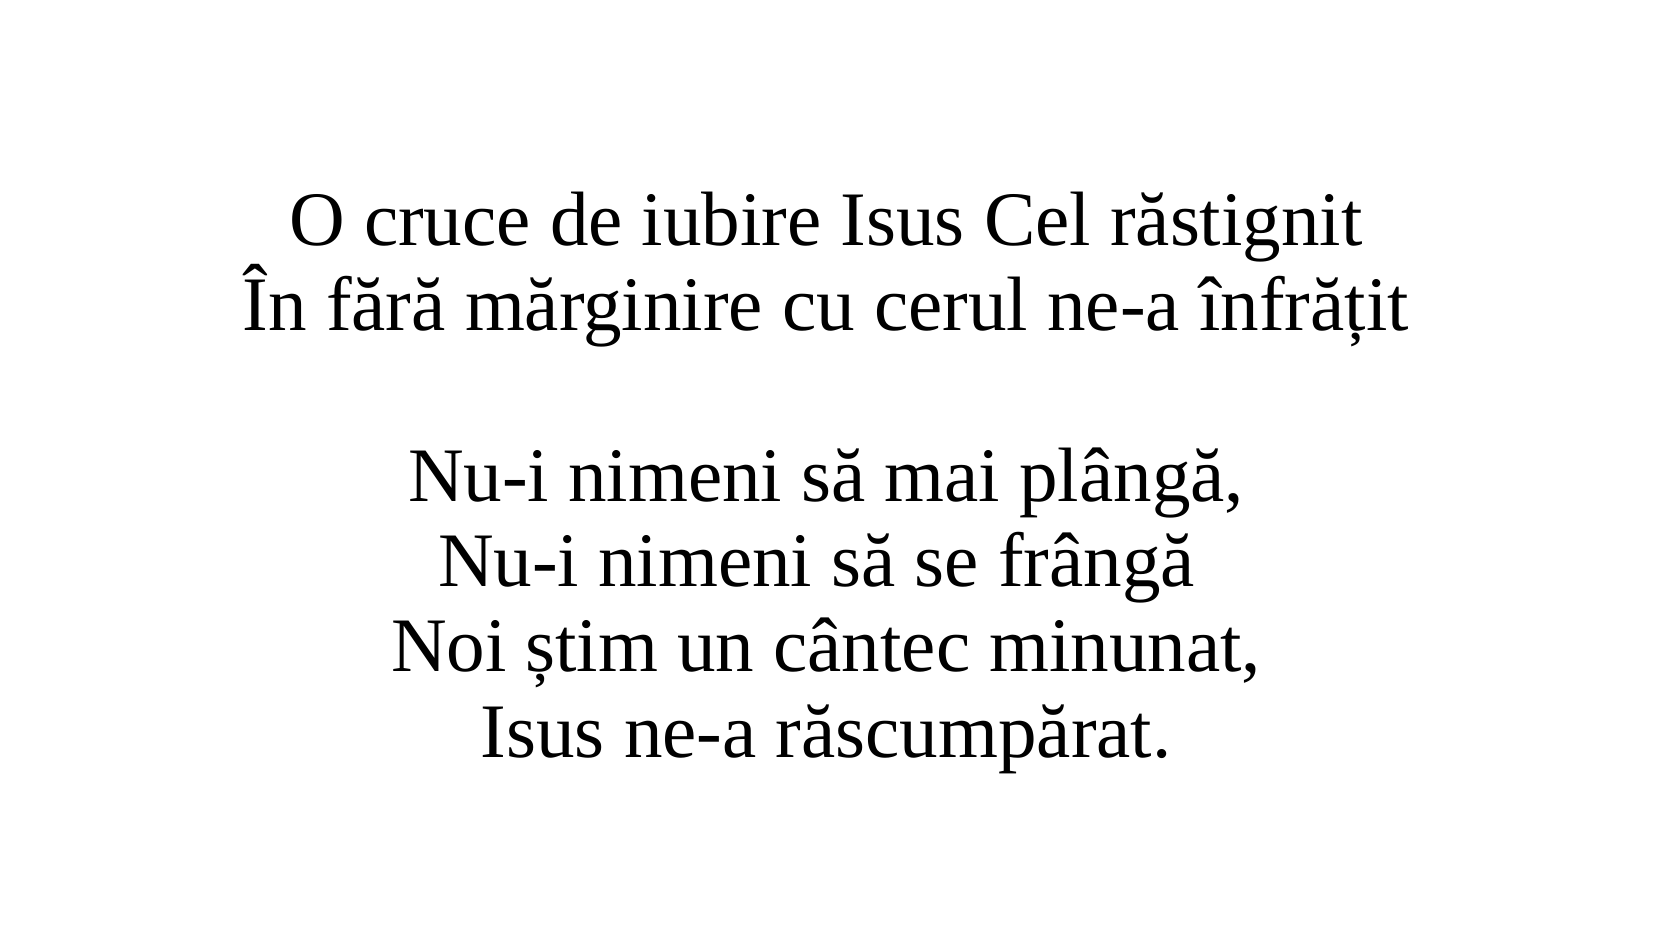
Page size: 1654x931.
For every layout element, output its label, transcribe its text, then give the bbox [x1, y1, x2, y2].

subtitle O cruce de iubire Isus Cel răstignit În fără mărginire cu cerul ne-a înfrățit Nu-i nimeni să mai plângă, Nu-i nimeni să se frângă Noi știm un cântec minunat, Isus ne-a răscumpărat. [165, 176, 1489, 774]
